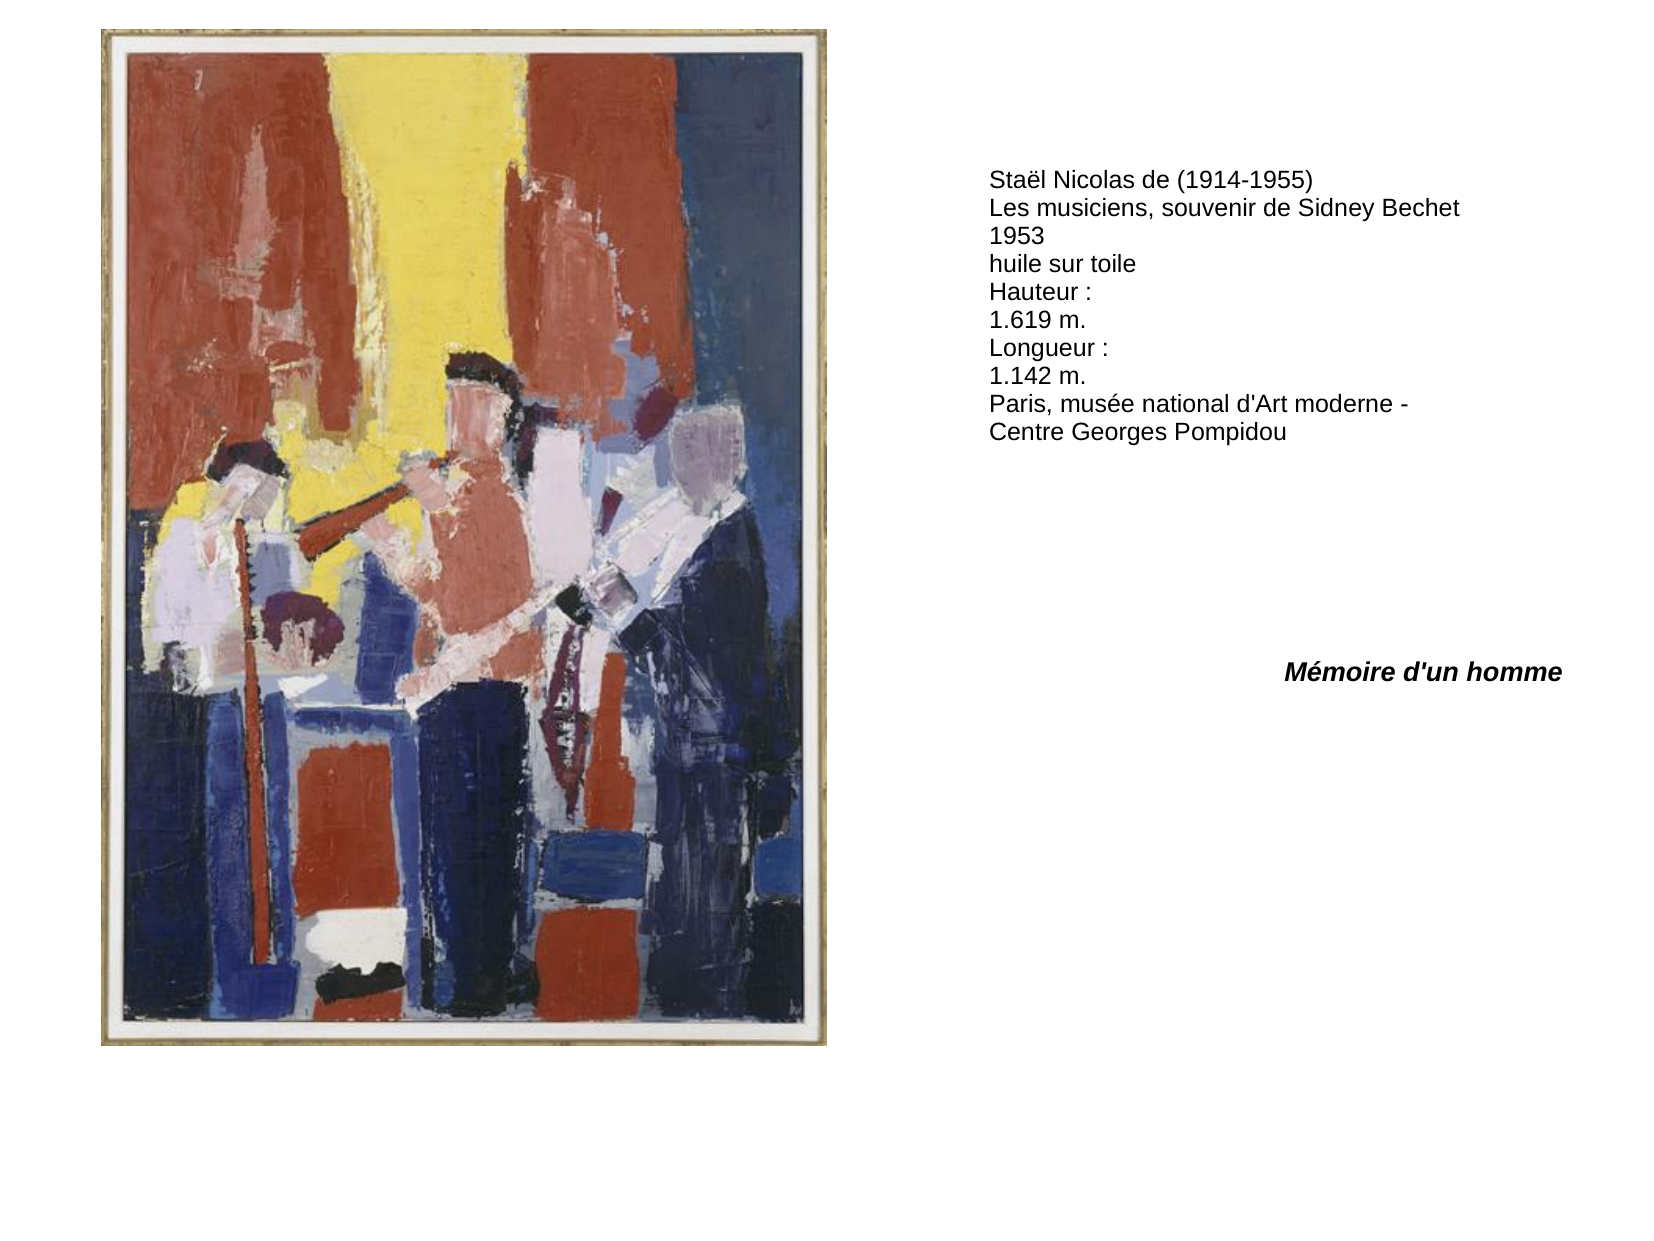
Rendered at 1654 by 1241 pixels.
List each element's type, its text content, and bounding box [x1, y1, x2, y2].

picture [101, 29, 827, 1046]
text_box Mémoire d'un homme [1269, 649, 1595, 696]
text_box Staël Nicolas de (1914-1955) Les musiciens, souvenir de Sidney Bechet 1953 huile sur toile Hauteur : 1.619 m. Longueur : 1.142 m. Paris, musée national d'Art moderne - Centre Georges Pompidou [974, 158, 1495, 650]
